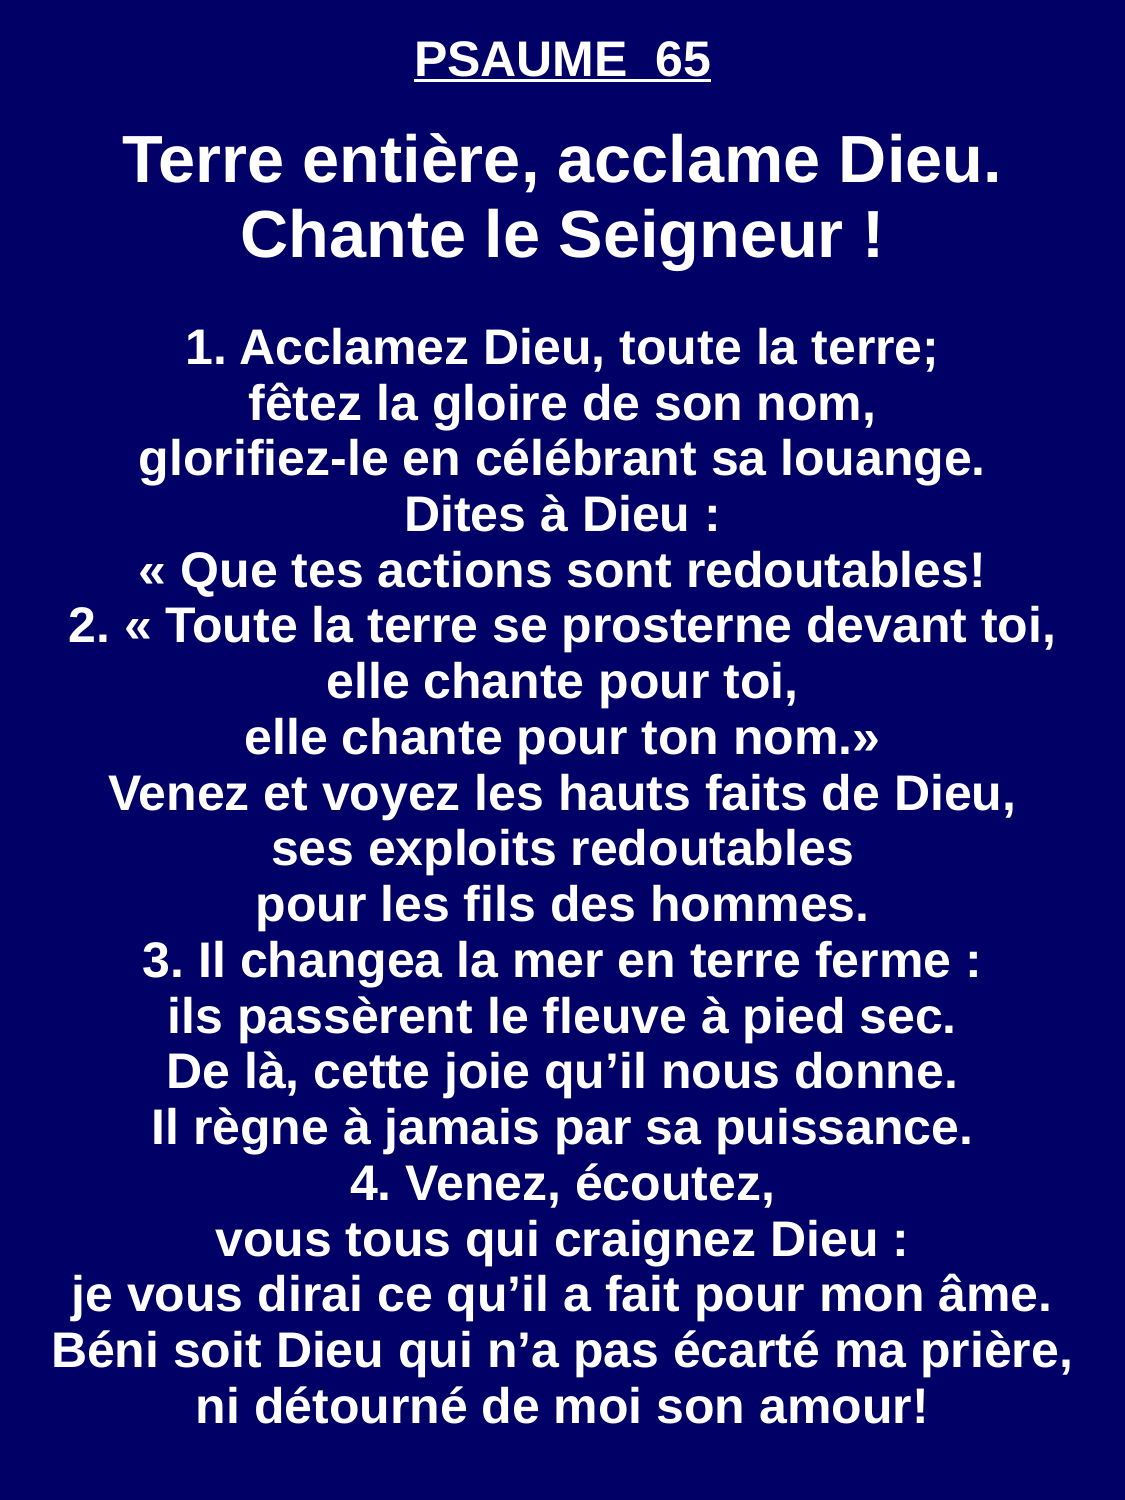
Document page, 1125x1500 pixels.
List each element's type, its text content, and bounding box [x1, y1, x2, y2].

text_box PSAUME 65 Terre entière, acclame Dieu. Chante le Seigneur ! 1. Acclamez Dieu, toute la terre; fêtez la gloire de son nom, glorifiez-le en célébrant sa louange. Dites à Dieu : « Que tes actions sont redoutables! 2. « Toute la terre se prosterne devant toi, elle chante pour toi, elle chante pour ton nom.» Venez et voyez les hauts faits de Dieu, ses exploits redoutables pour les fils des hommes. 3. Il changea la mer en terre ferme : ils passèrent le fleuve à pied sec. De là, cette joie qu’il nous donne. Il règne à jamais par sa puissance. 4. Venez, écoutez, vous tous qui craignez Dieu : je vous dirai ce qu’il a fait pour mon âme. Béni soit Dieu qui n’a pas écarté ma prière, ni détourné de moi son amour! [0, 23, 1125, 1442]
